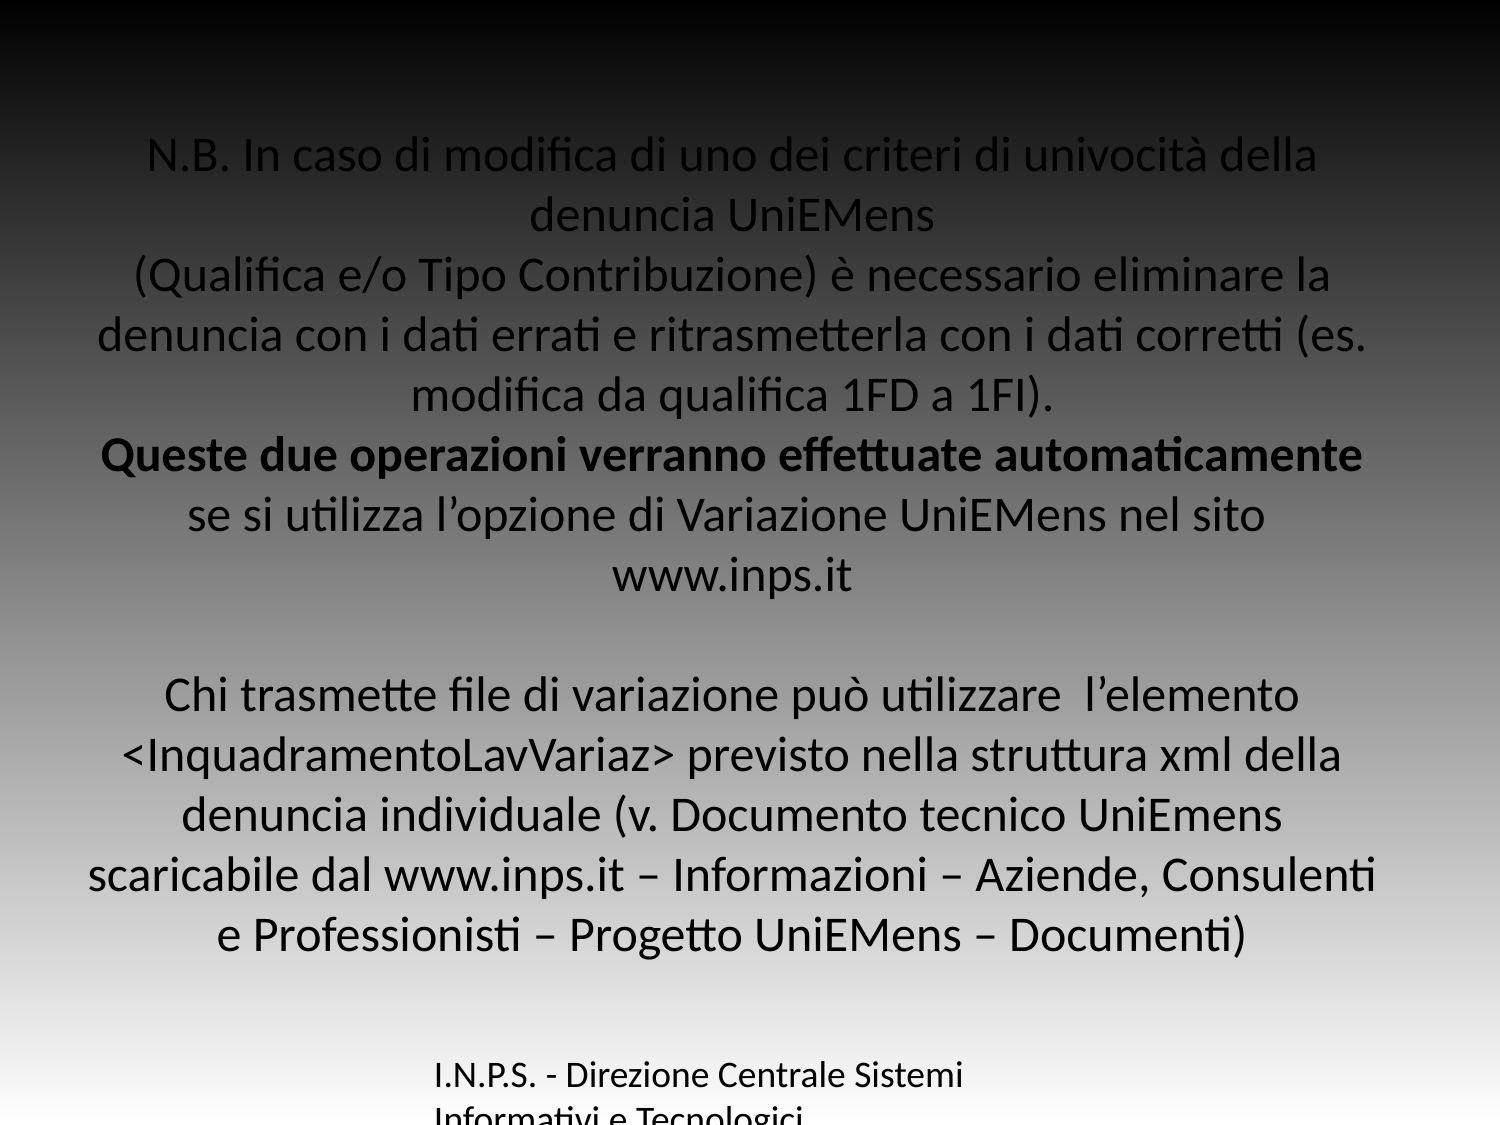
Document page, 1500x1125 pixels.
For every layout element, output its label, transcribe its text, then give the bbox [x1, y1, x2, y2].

footer I.N.P.S. - Direzione Centrale Sistemi Informativi e Tecnologici [419, 1042, 1069, 1103]
text_box N.B. In caso di modifica di uno dei criteri di univocità della denuncia UniEMens (Qualifica e/o Tipo Contribuzione) è necessario eliminare la denuncia con i dati errati e ritrasmetterla con i dati corretti (es. modifica da qualifica 1FD a 1FI). Queste due operazioni verranno effettuate automaticamente se si utilizza l’opzione di Variazione UniEMens nel sito www.inps.it Chi trasmette file di variazione può utilizzare l’elemento <InquadramentoLavVariaz> previsto nella struttura xml della denuncia individuale (v. Documento tecnico UniEmens scaricabile dal www.inps.it – Informazioni – Aziende, Consulenti e Professionisti – Progetto UniEMens – Documenti) [64, 113, 1400, 1049]
